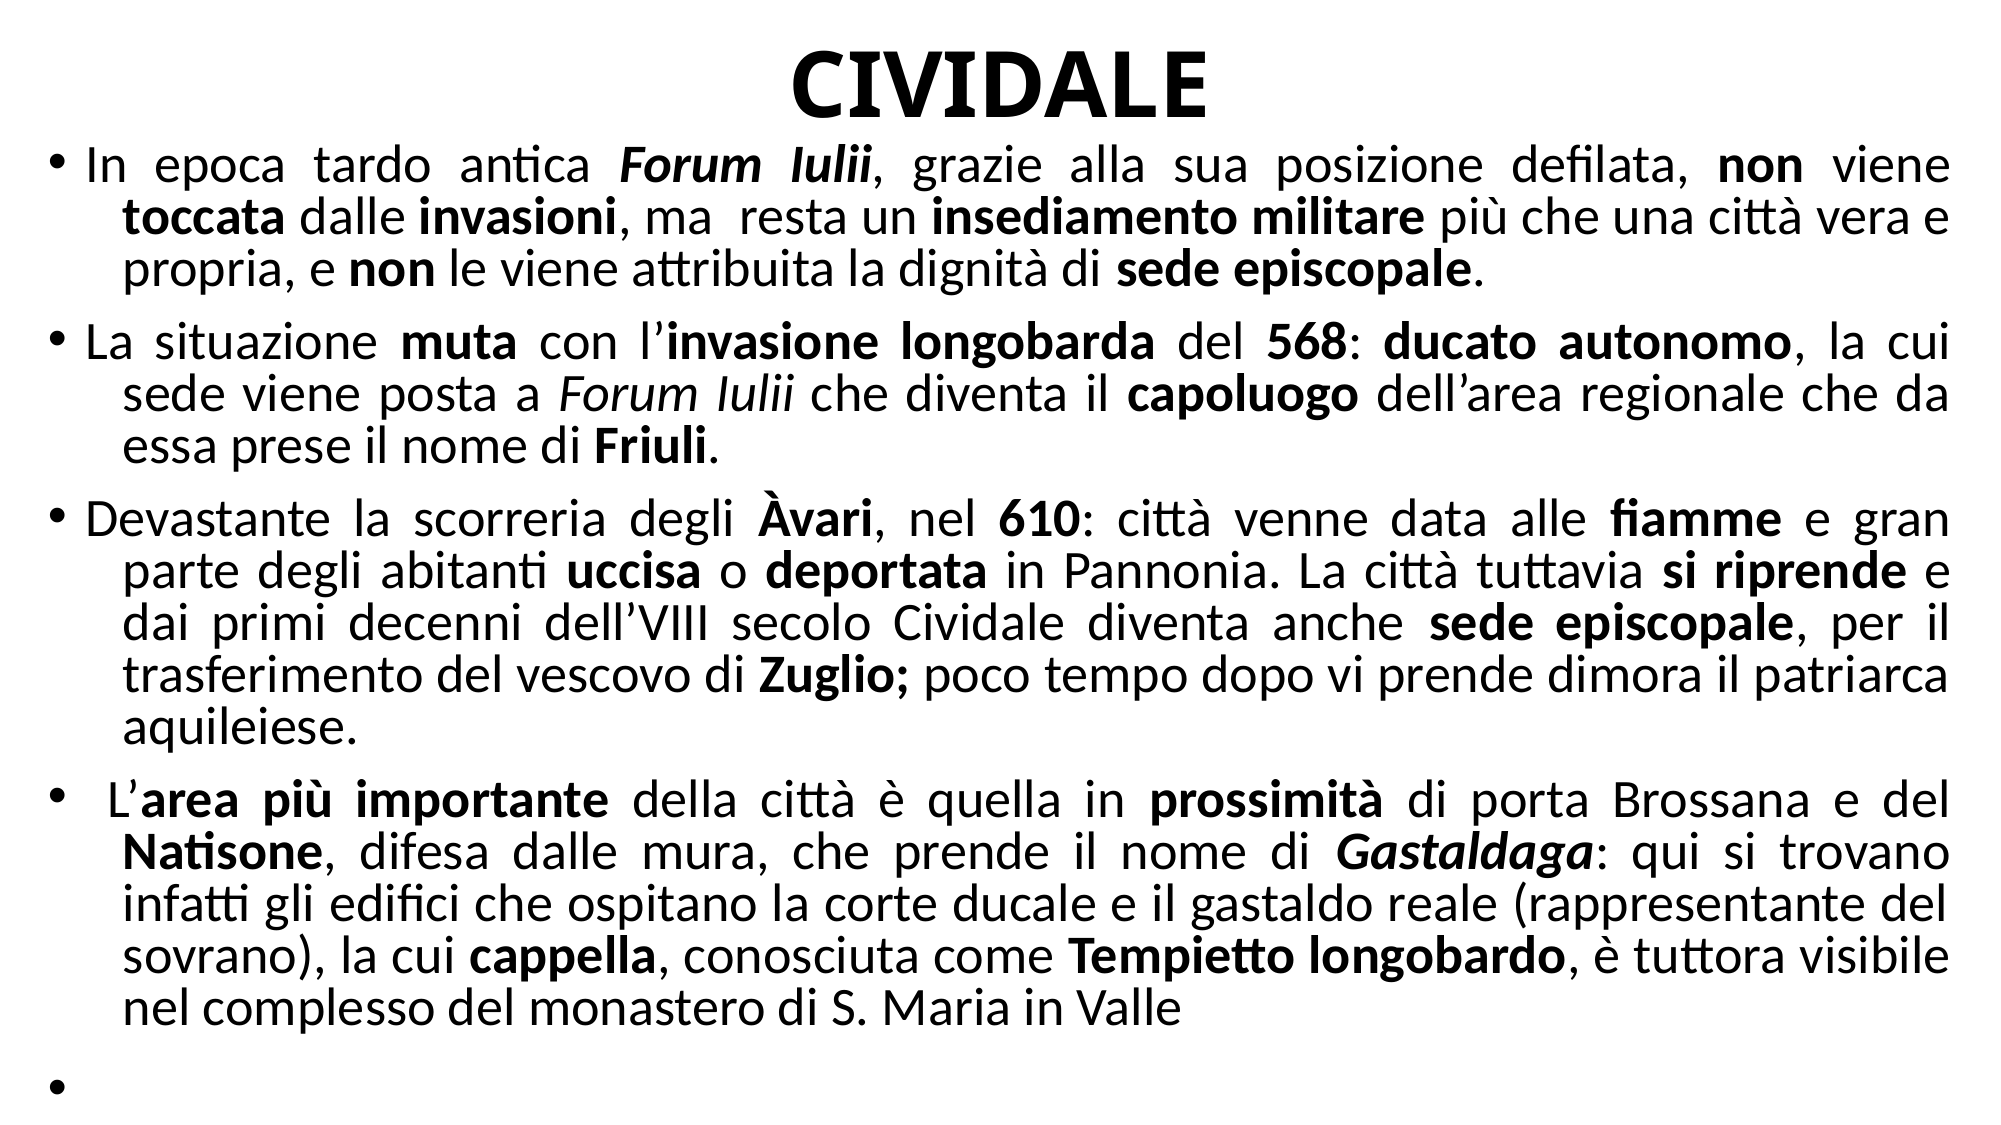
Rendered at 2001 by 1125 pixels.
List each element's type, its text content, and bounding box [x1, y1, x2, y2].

list In epoca tardo antica Forum Iulii, grazie alla sua posizione defilata, non viene toccata dalle invasioni, ma resta un insediamento militare più che una città vera e propria, e non le viene attribuita la dignità di sede episcopale. La situazione muta con l’invasione longobarda del 568: ducato autonomo, la cui sede viene posta a Forum Iulii che diventa il capoluogo dell’area regionale che da essa prese il nome di Friuli. Devastante la scorreria degli Àvari, nel 610: città venne data alle fiamme e gran parte degli abitanti uccisa o deportata in Pannonia. La città tuttavia si riprende e dai primi decenni dell’VIII secolo Cividale diventa anche sede episcopale, per il trasferimento del vescovo di Zuglio; poco tempo dopo vi prende dimora il patriarca aquileiese. L’area più importante della città è quella in prossimità di porta Brossana e del Natisone, difesa dalle mura, che prende il nome di Gastaldaga: qui si trovano infatti gli edifici che ospitano la corte ducale e il gastaldo reale (rappresentante del sovrano), la cui cappella, conosciuta come Tempietto longobardo, è tuttora visibile nel complesso del monastero di S. Maria in Valle [33, 133, 1967, 1106]
title CIVIDALE [137, 19, 1863, 133]
